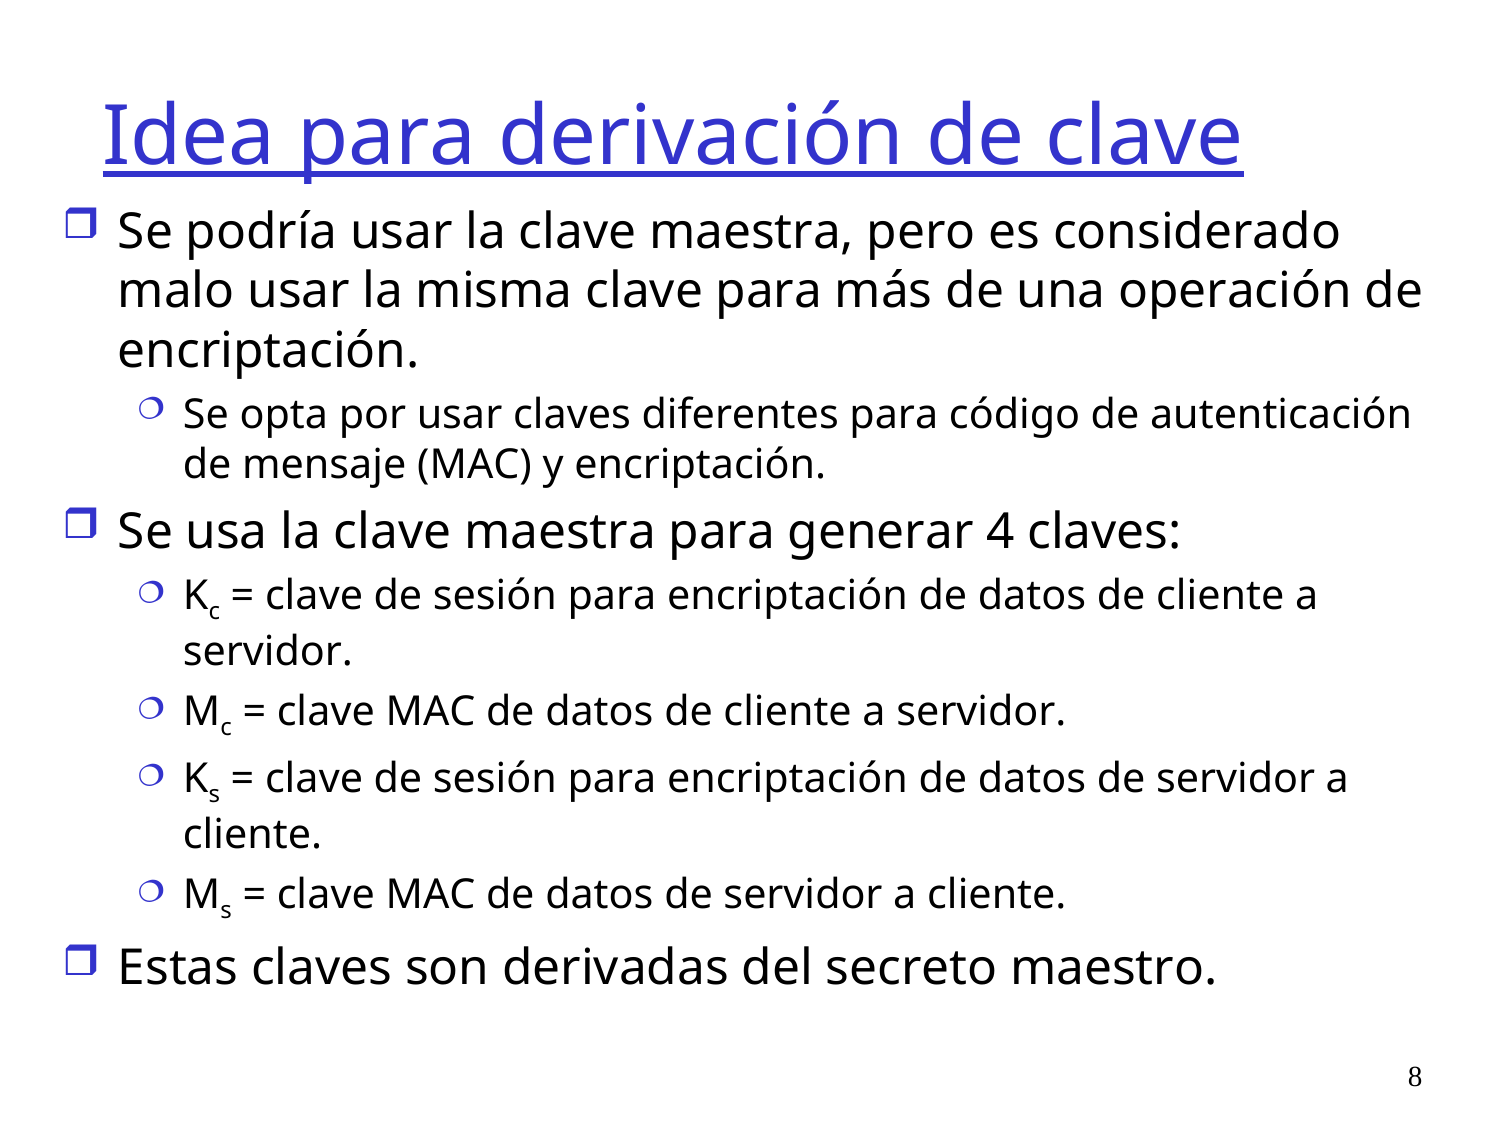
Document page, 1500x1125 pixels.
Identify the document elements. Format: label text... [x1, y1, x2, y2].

title Idea para derivación de clave [87, 37, 1421, 191]
text_box <number> [1362, 1050, 1438, 1125]
list Se podría usar la clave maestra, pero es considerado malo usar la misma clave para más de una operación de encriptación. Se opta por usar claves diferentes para código de autenticación de mensaje (MAC) y encriptación. Se usa la clave maestra para generar 4 claves: Kc = clave de sesión para encriptación de datos de cliente a servidor. Mc = clave MAC de datos de cliente a servidor. Ks = clave de sesión para encriptación de datos de servidor a cliente. Ms = clave MAC de datos de servidor a cliente. Estas claves son derivadas del secreto maestro. [47, 191, 1454, 1007]
